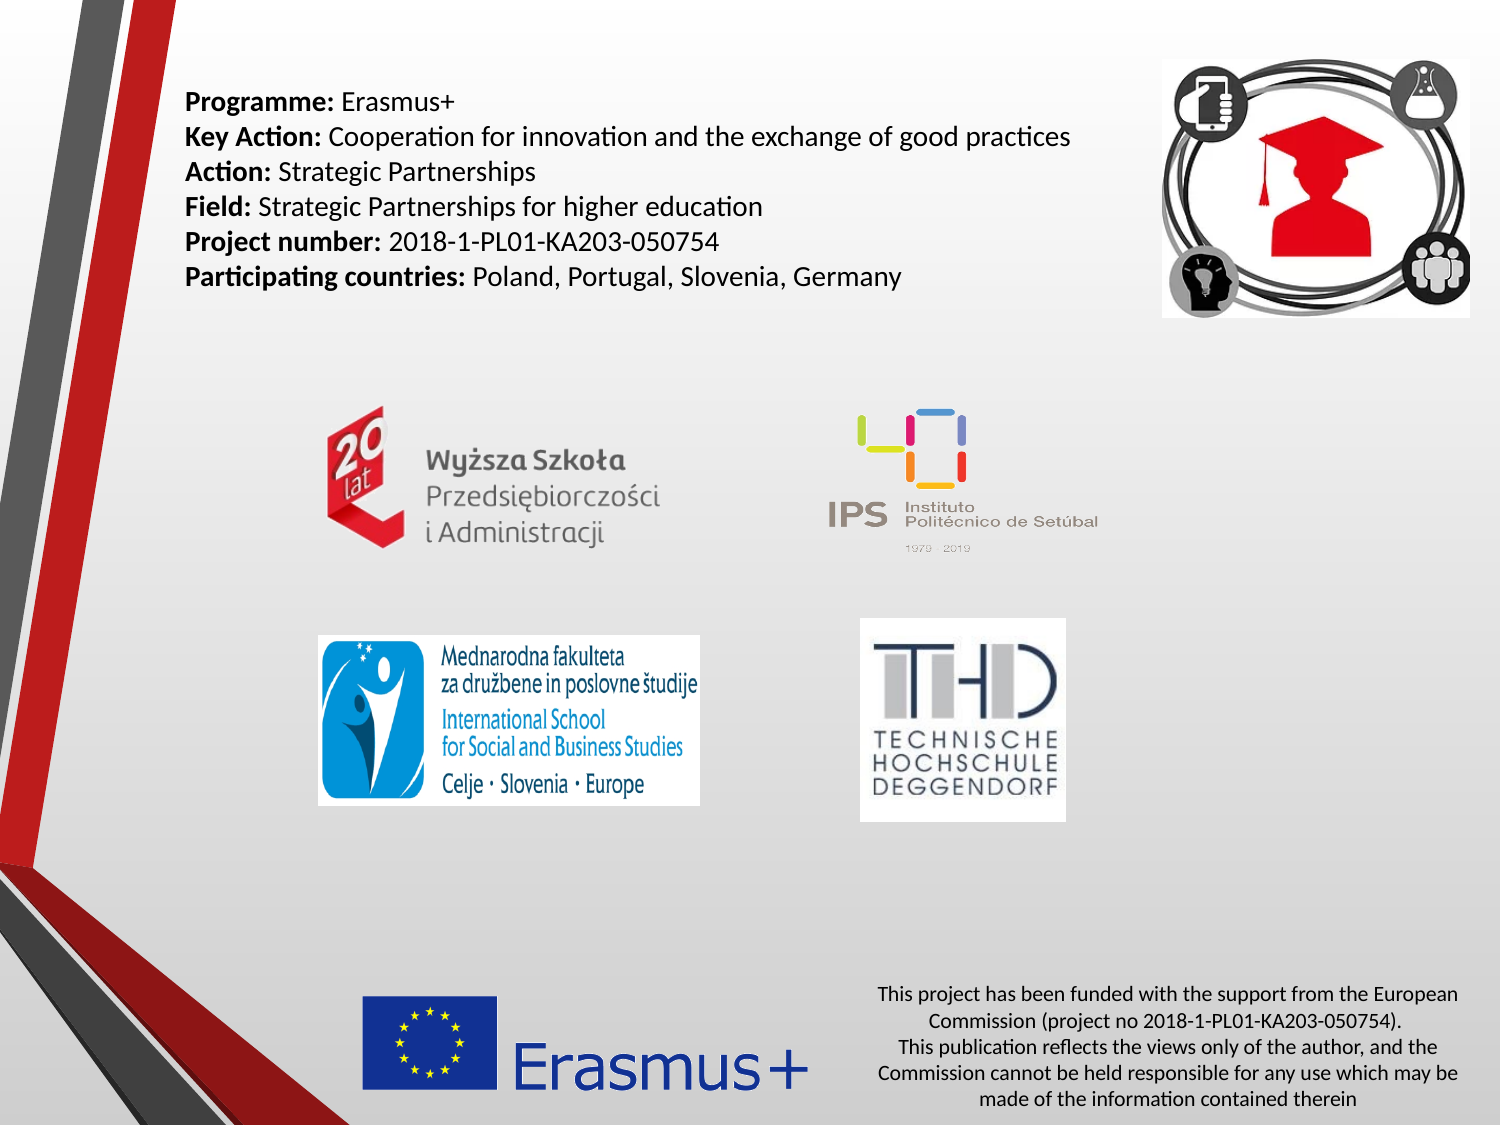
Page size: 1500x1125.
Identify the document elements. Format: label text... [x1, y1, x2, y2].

picture [318, 635, 700, 806]
chart [1162, 59, 1470, 318]
picture [336, 969, 833, 1118]
picture [311, 395, 691, 566]
picture [797, 349, 1129, 611]
picture [860, 618, 1066, 822]
text_box This project has been funded with the support from the European Commission (project no 2018-1-PL01-KA203-050754). This publication reflects the views only of the author, and the Commission cannot be held responsible for any use which may be made of the information contained therein [856, 972, 1481, 1119]
text_box Programme: Erasmus+ Key Action: Cooperation for innovation and the exchange of good practices Action: Strategic Partnerships Field: Strategic Partnerships for higher education Project number: 2018-1-PL01-KA203-050754 Participating countries: Poland, Portugal, Slovenia, Germany [170, 75, 1163, 300]
